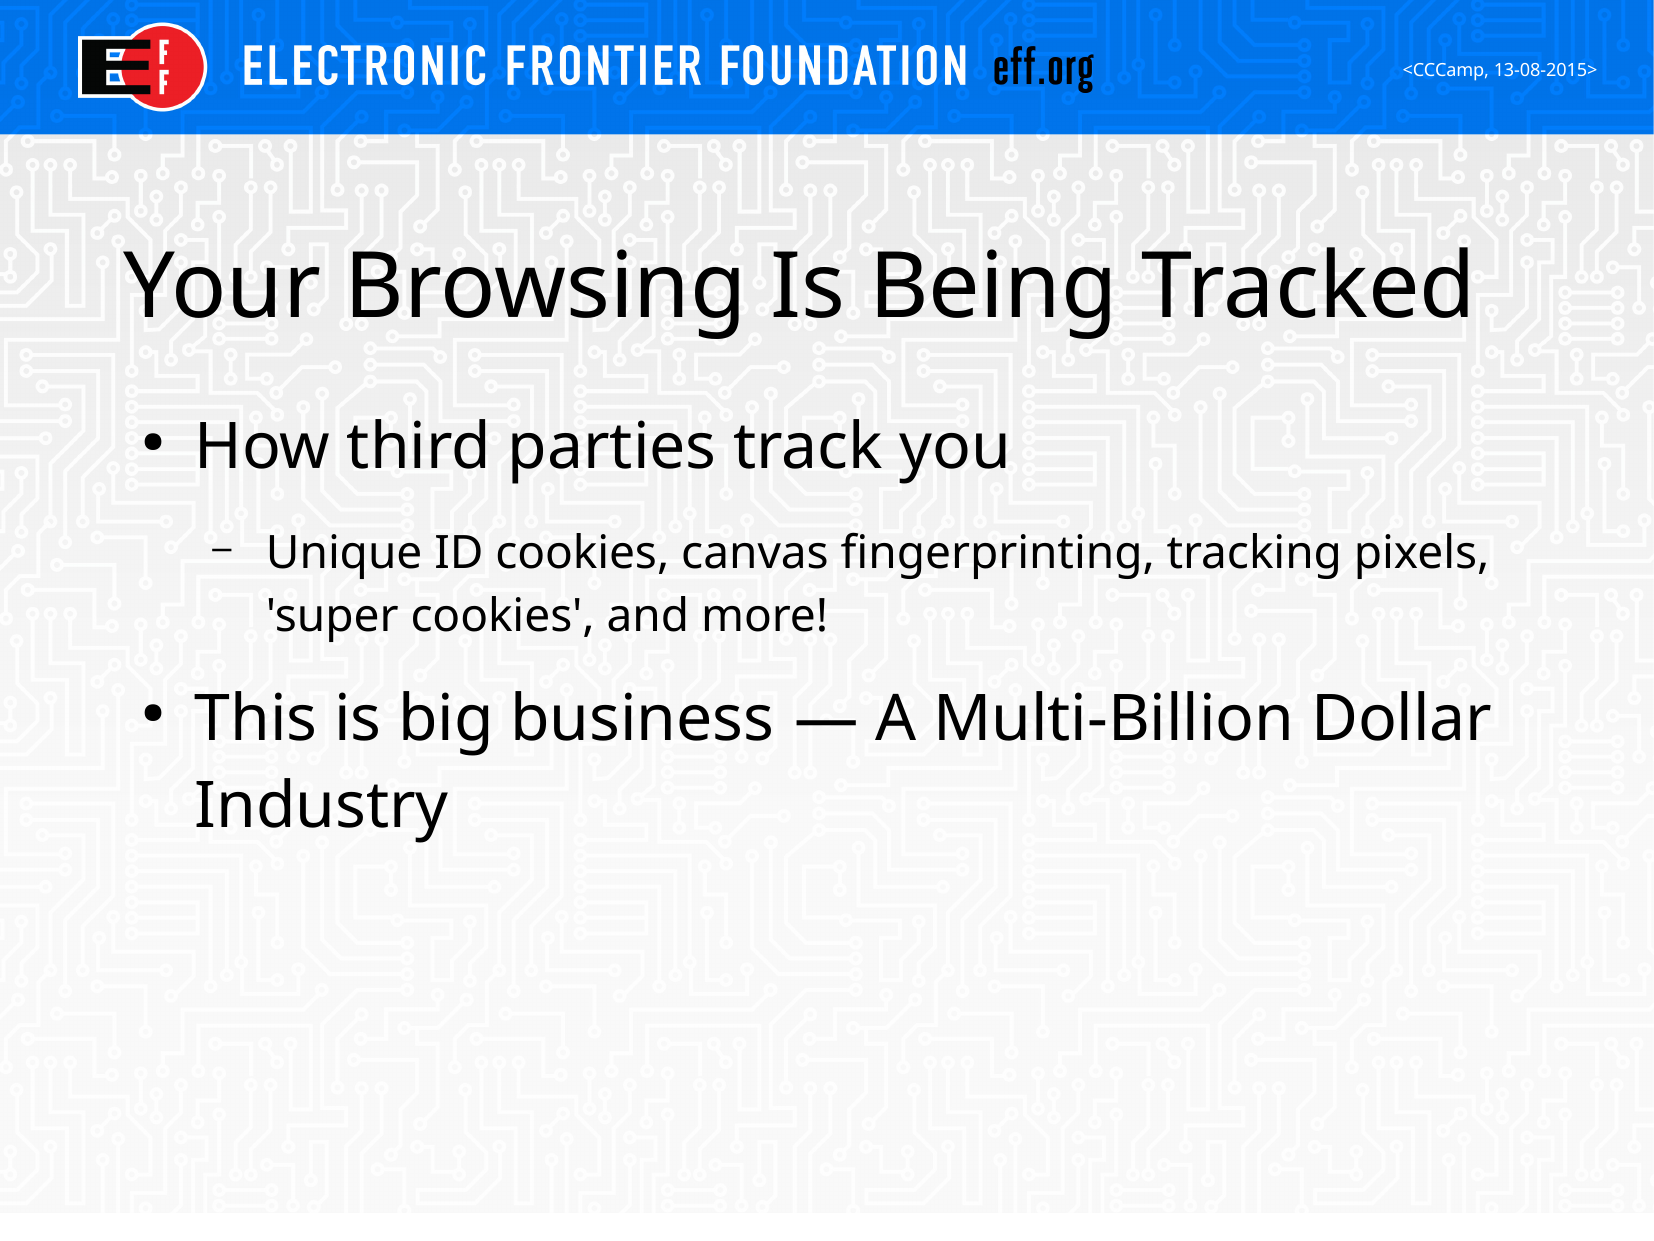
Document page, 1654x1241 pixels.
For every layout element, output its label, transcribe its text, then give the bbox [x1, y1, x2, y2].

picture [0, 0, 1654, 1213]
title Your Browsing Is Being Tracked [124, 179, 1530, 386]
list How third parties track you Unique ID cookies, canvas fingerprinting, tracking pixels, 'super cookies', and more! This is big business — A Multi-Billion Dollar Industry [124, 399, 1530, 1144]
